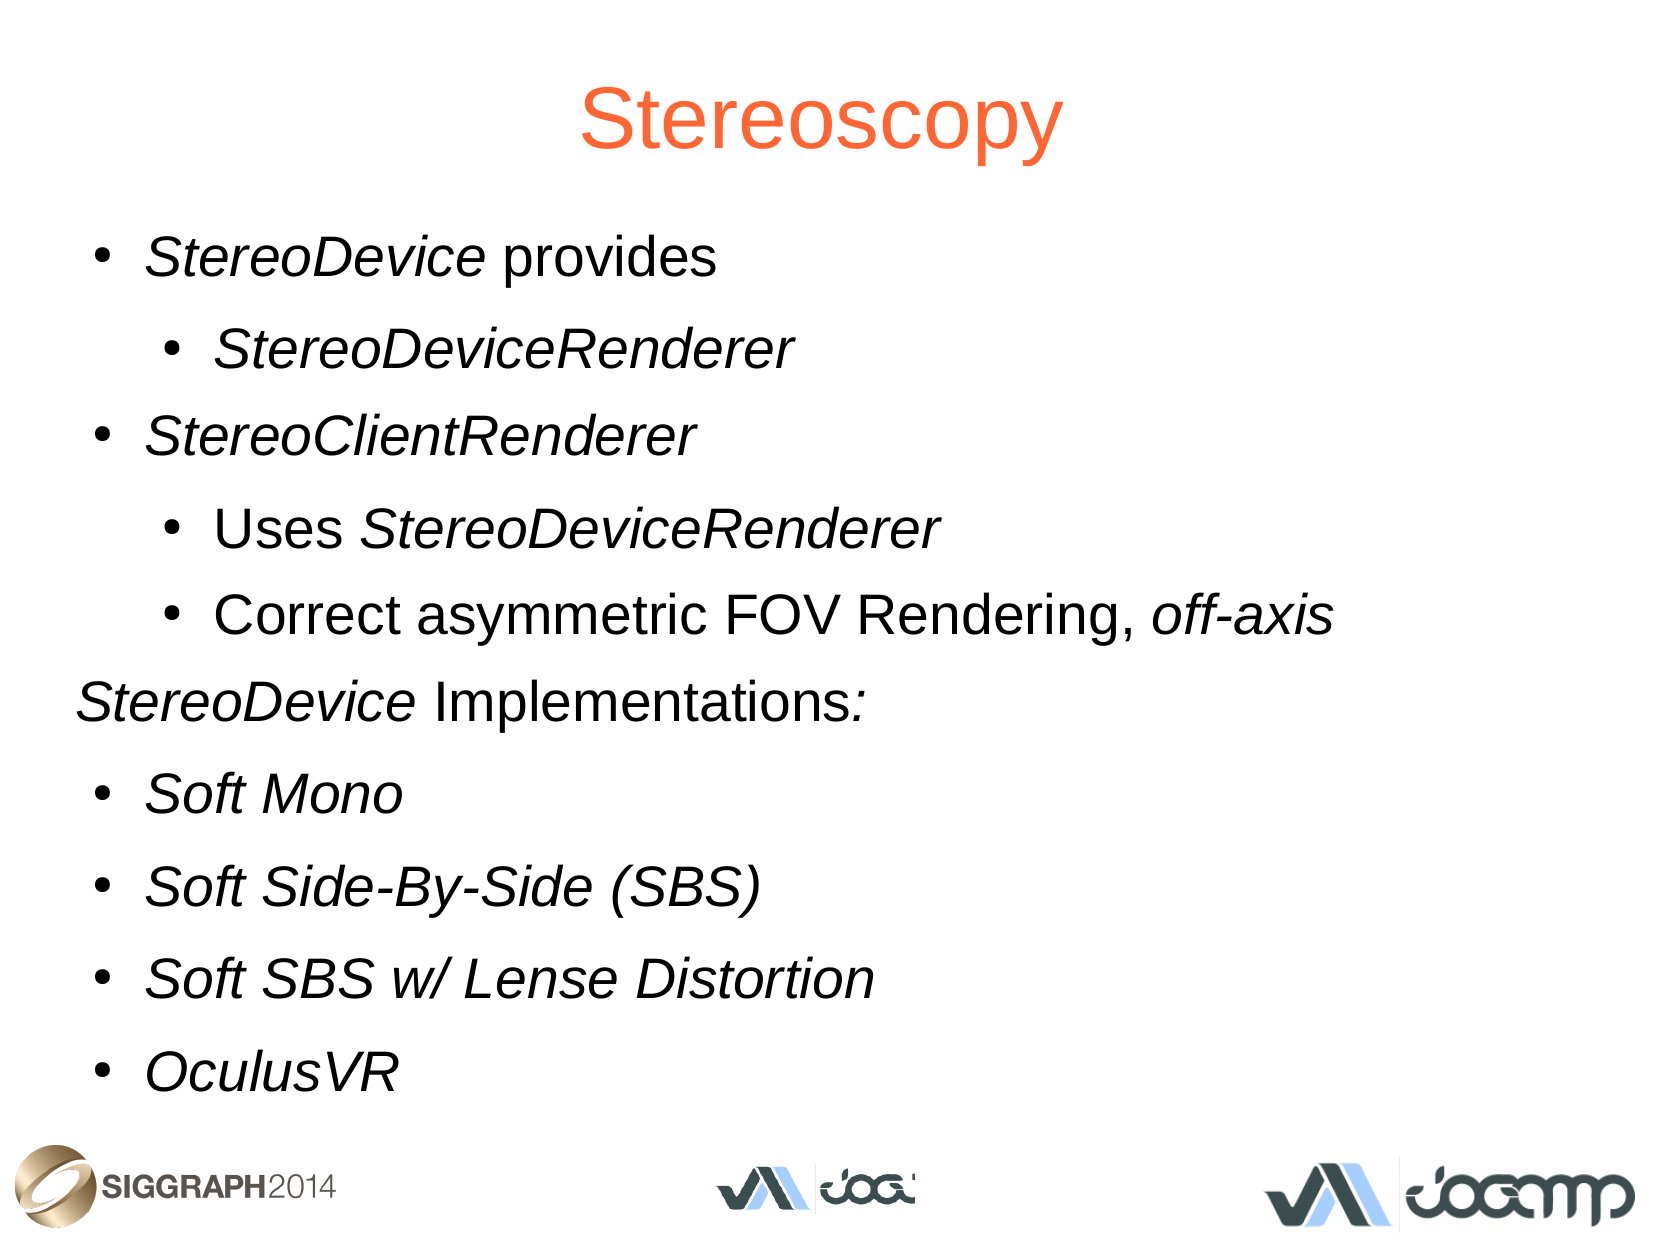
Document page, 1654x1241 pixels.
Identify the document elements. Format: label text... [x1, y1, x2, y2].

picture [7, 1133, 343, 1239]
picture [1262, 1157, 1635, 1233]
list StereoDevice provides StereoDeviceRenderer StereoClientRenderer Uses StereoDeviceRenderer Correct asymmetric FOV Rendering, off-axis StereoDevice Implementations: Soft Mono Soft Side-By-Side (SBS) Soft SBS w/ Lense Distortion OculusVR [75, 225, 1571, 1109]
picture [714, 1163, 916, 1214]
title Stereoscopy [68, 49, 1576, 188]
